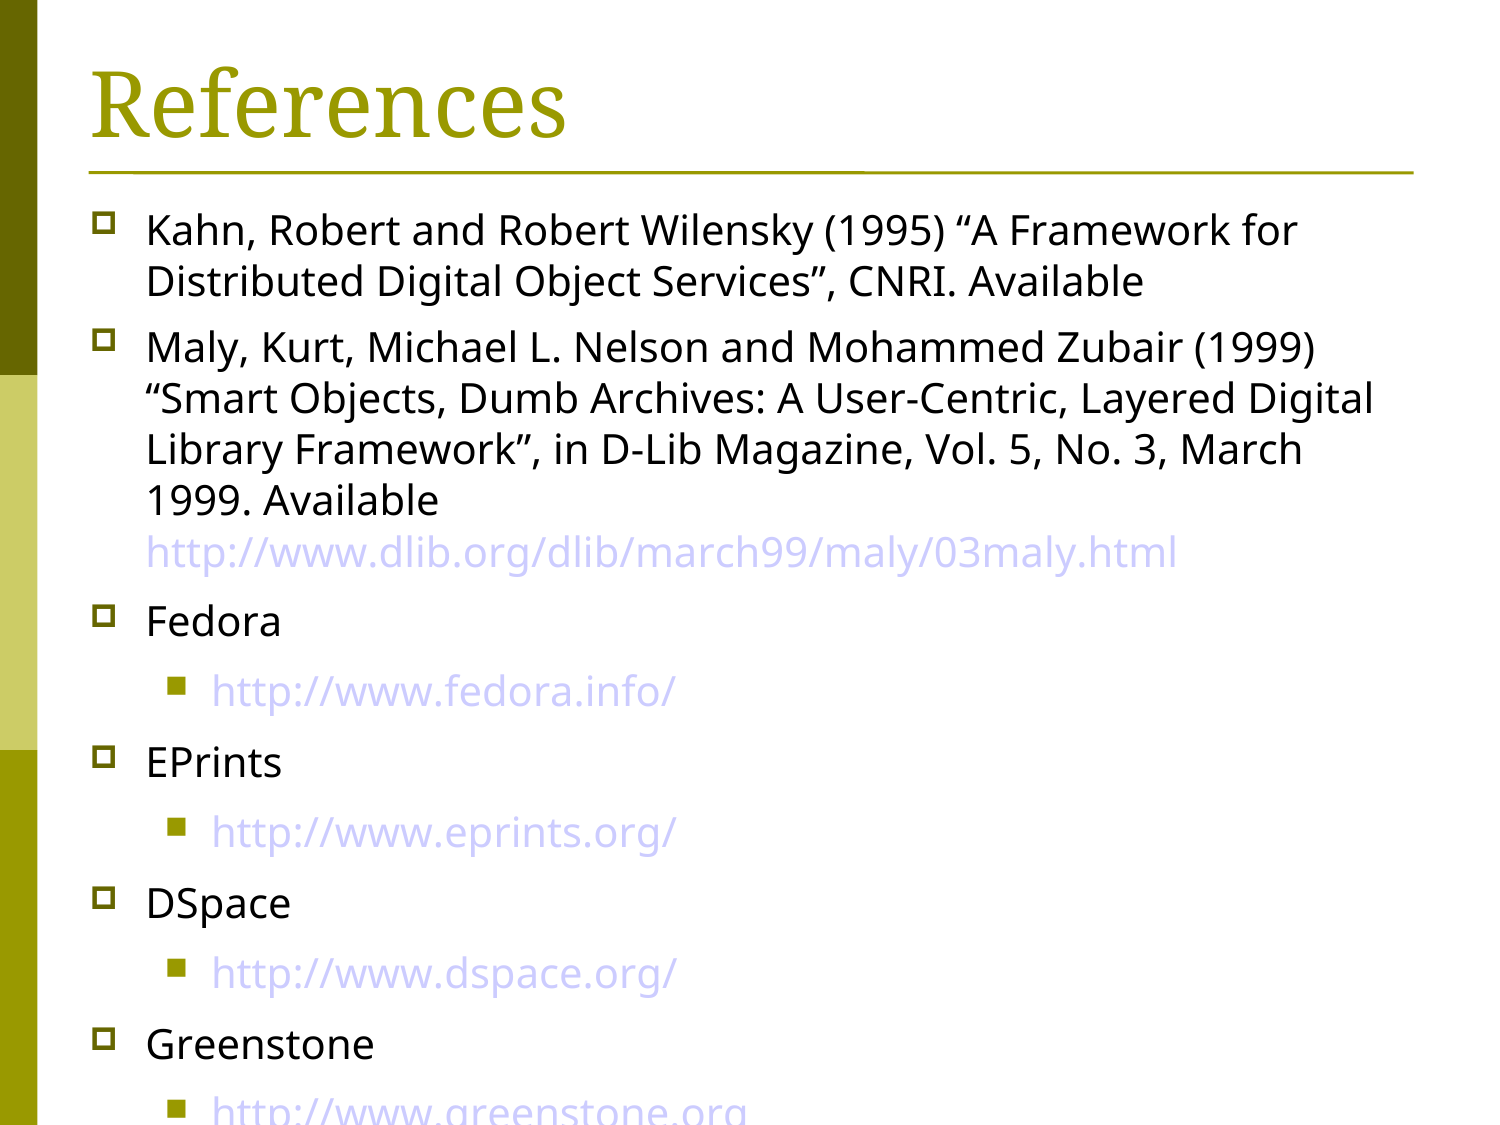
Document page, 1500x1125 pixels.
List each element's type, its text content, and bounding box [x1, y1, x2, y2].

title References [75, 45, 1426, 173]
list Kahn, Robert and Robert Wilensky (1995) “A Framework for Distributed Digital Object Services”, CNRI. Available Maly, Kurt, Michael L. Nelson and Mohammed Zubair (1999) “Smart Objects, Dumb Archives: A User-Centric, Layered Digital Library Framework”, in D-Lib Magazine, Vol. 5, No. 3, March 1999. Available http://www.dlib.org/dlib/march99/maly/03maly.html Fedora http://www.fedora.info/ EPrints http://www.eprints.org/ DSpace http://www.dspace.org/ Greenstone http://www.greenstone.org [75, 196, 1426, 1095]
